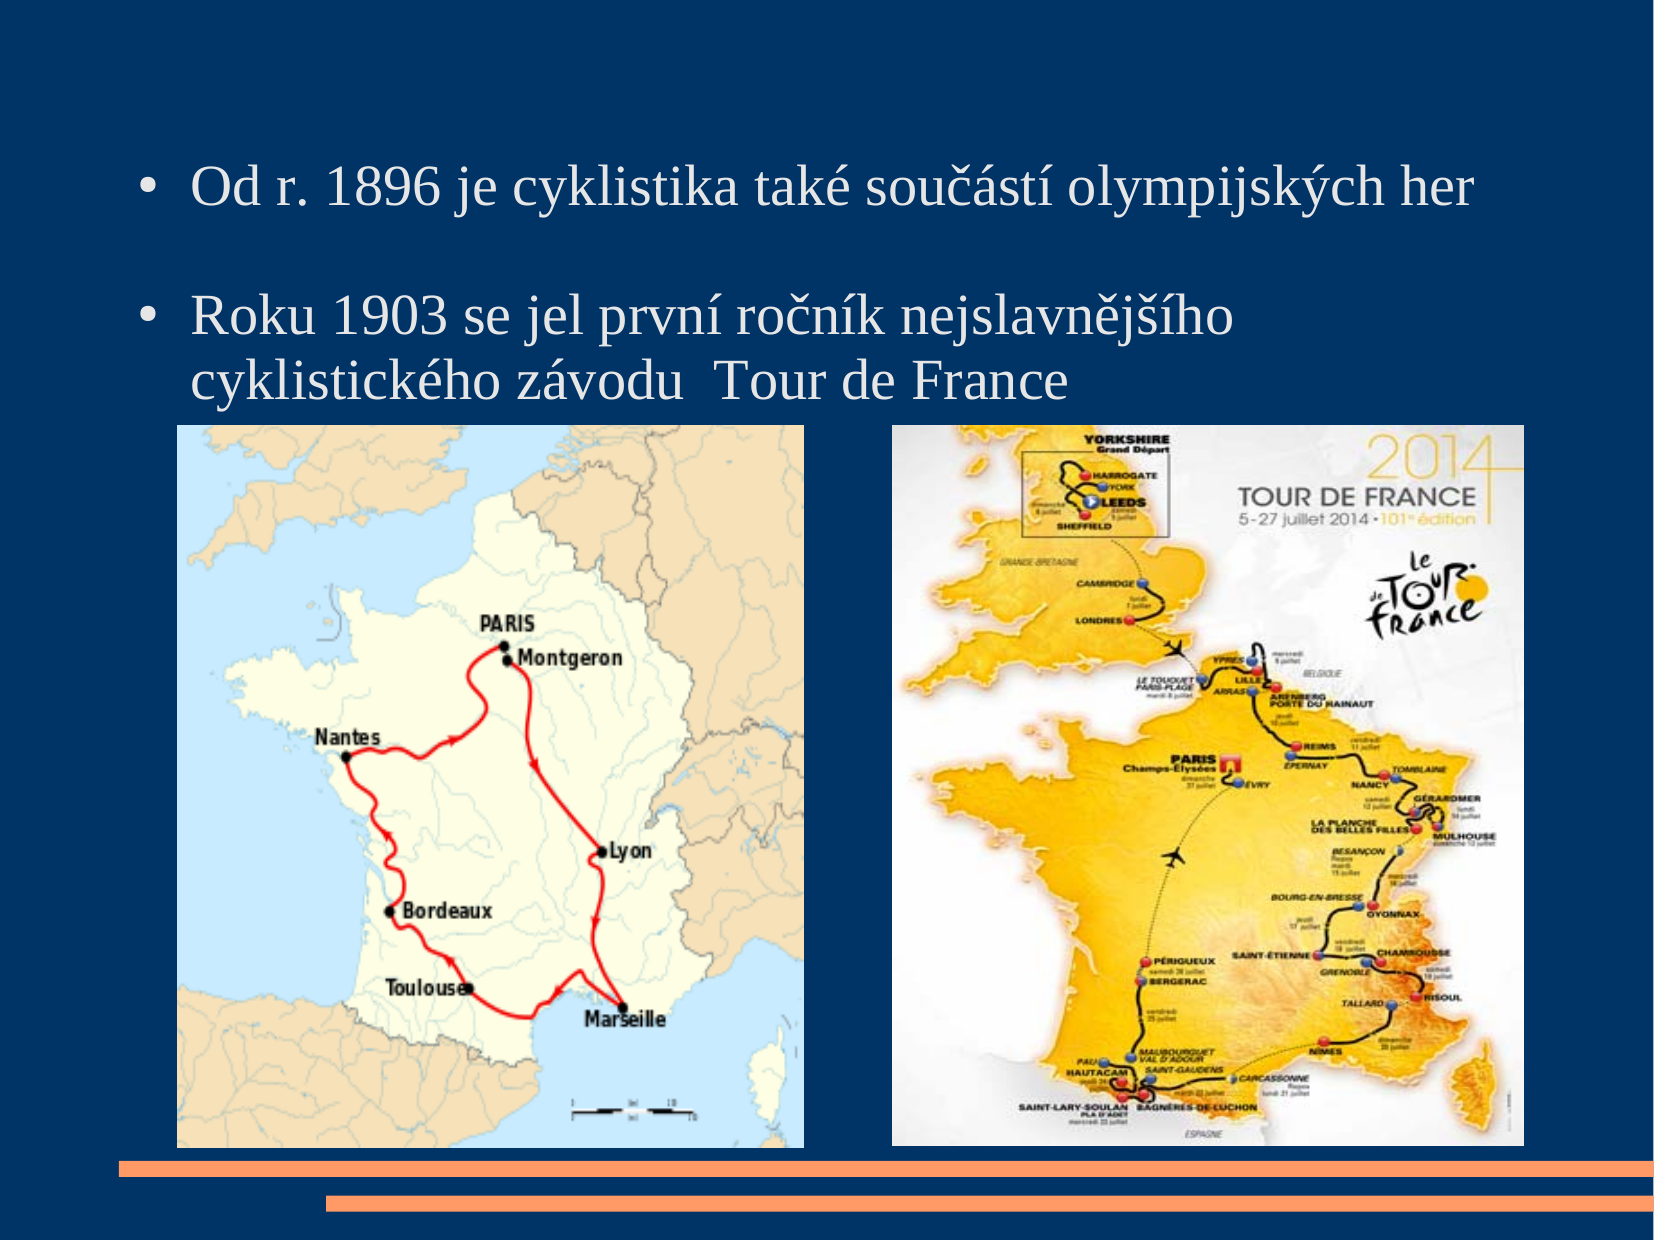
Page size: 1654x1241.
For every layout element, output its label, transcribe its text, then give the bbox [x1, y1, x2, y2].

picture [892, 425, 1524, 1146]
picture [177, 425, 804, 1148]
list Od r. 1896 je cyklistika také součástí olympijských her Roku 1903 se jel první ročník nejslavnějšího cyklistického závodu Tour de France [119, 153, 1560, 964]
